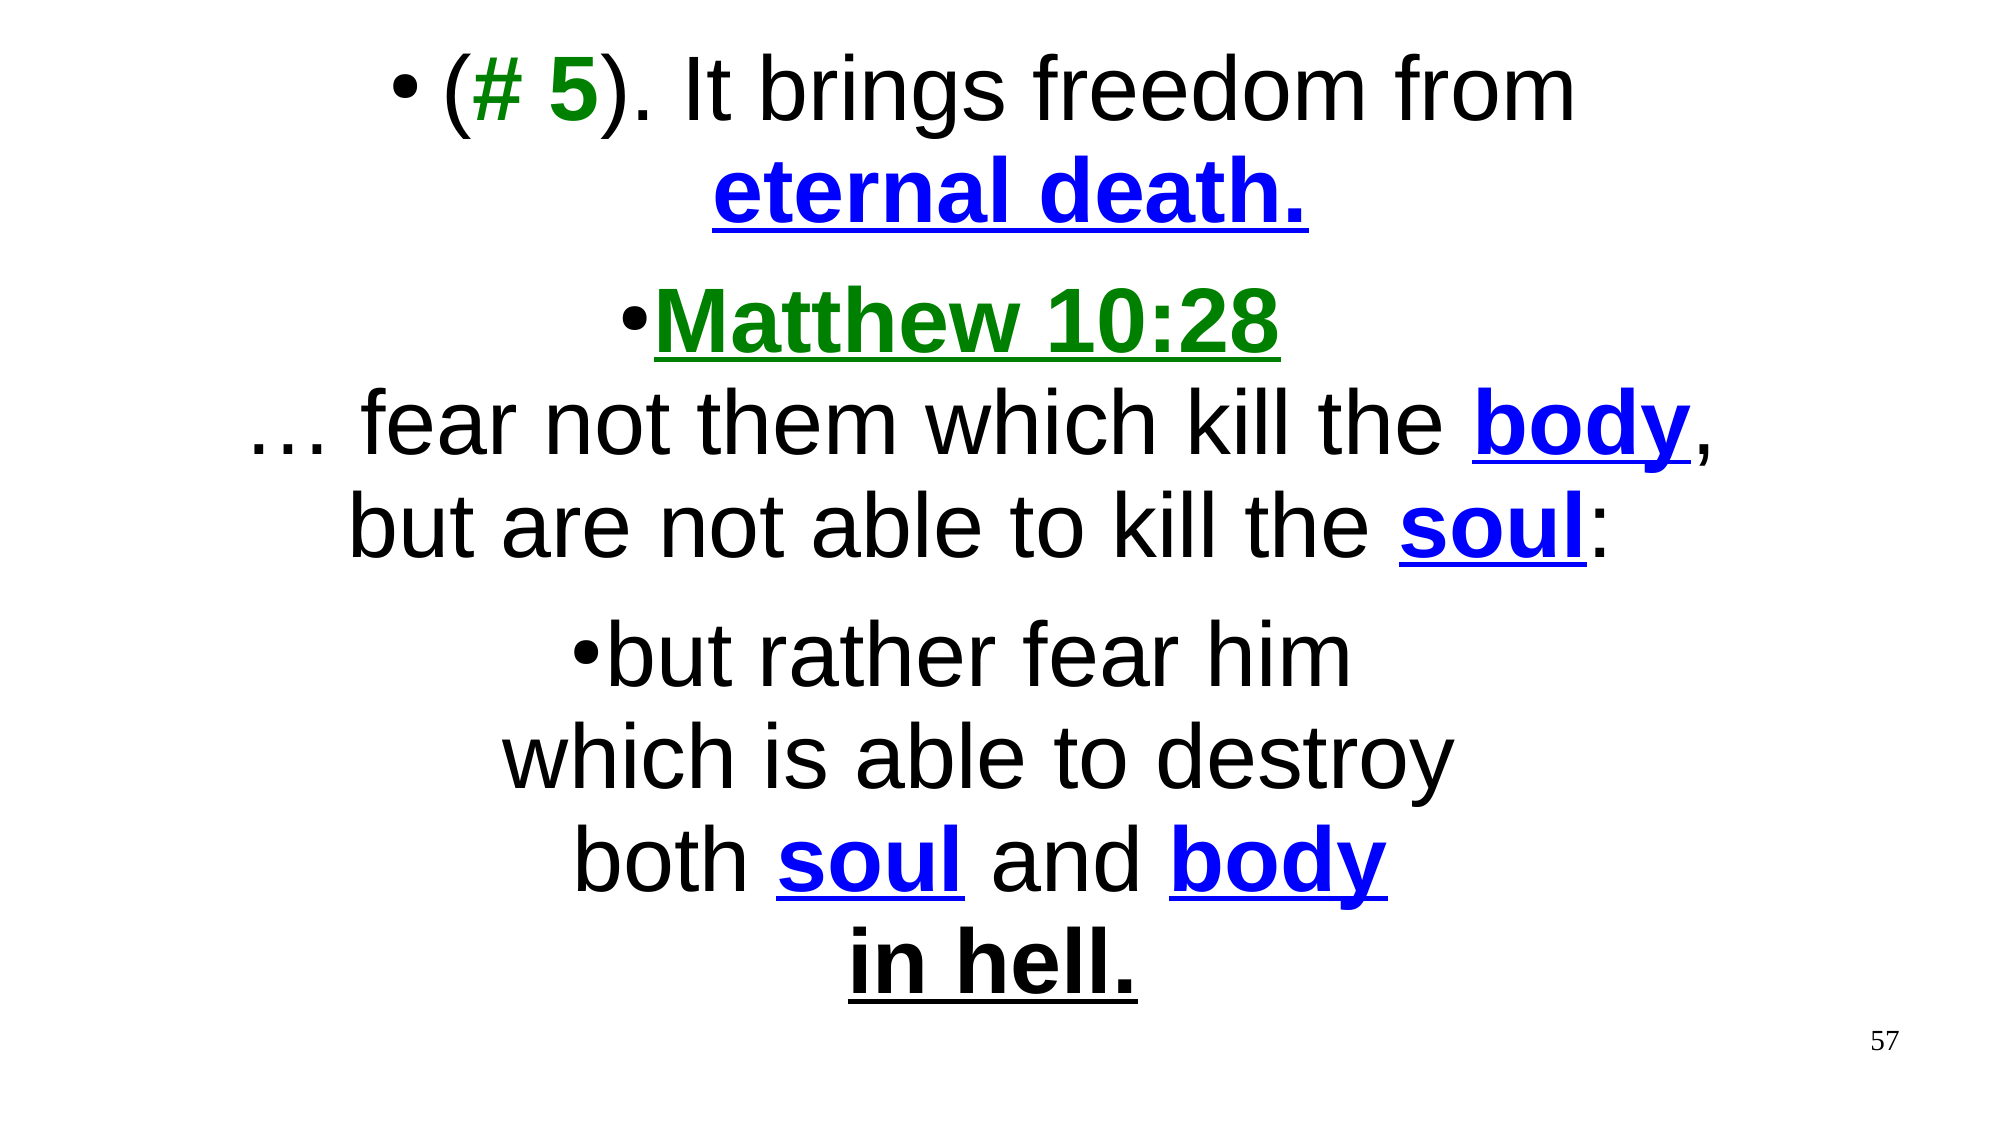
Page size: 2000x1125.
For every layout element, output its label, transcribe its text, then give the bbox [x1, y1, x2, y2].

list (# 5). It brings freedom from eternal death. Matthew 10:28 … fear not them which kill the body, but are not able to kill the soul: but rather fear him which is able to destroy both soul and body in hell. [0, 37, 1951, 1088]
